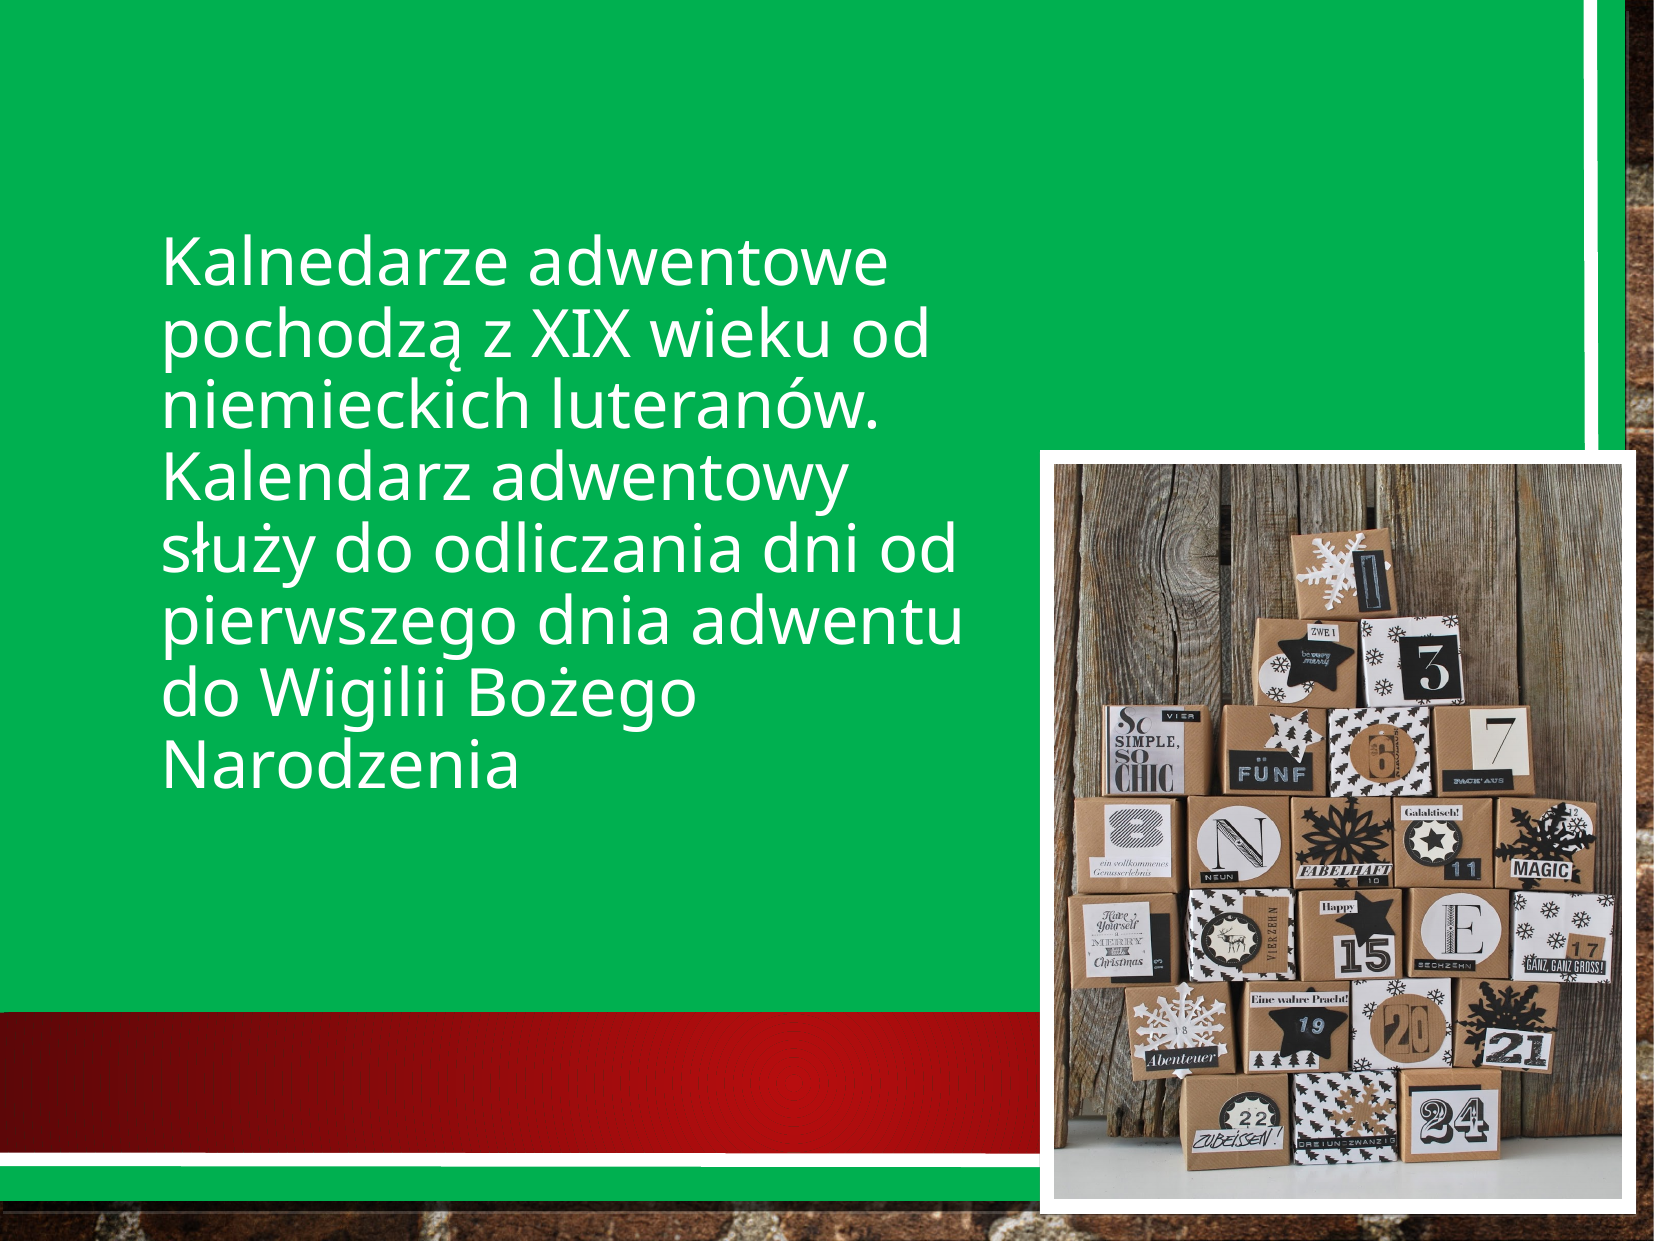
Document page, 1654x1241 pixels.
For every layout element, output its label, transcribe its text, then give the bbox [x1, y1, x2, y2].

title Kalnedarze adwentowe pochodzą z XIX wieku od niemieckich luteranów. Kalendarz adwentowy służy do odliczania dni od pierwszego dnia adwentu do Wigilii Bożego Narodzenia [145, 253, 1009, 778]
picture [1054, 464, 1622, 1200]
